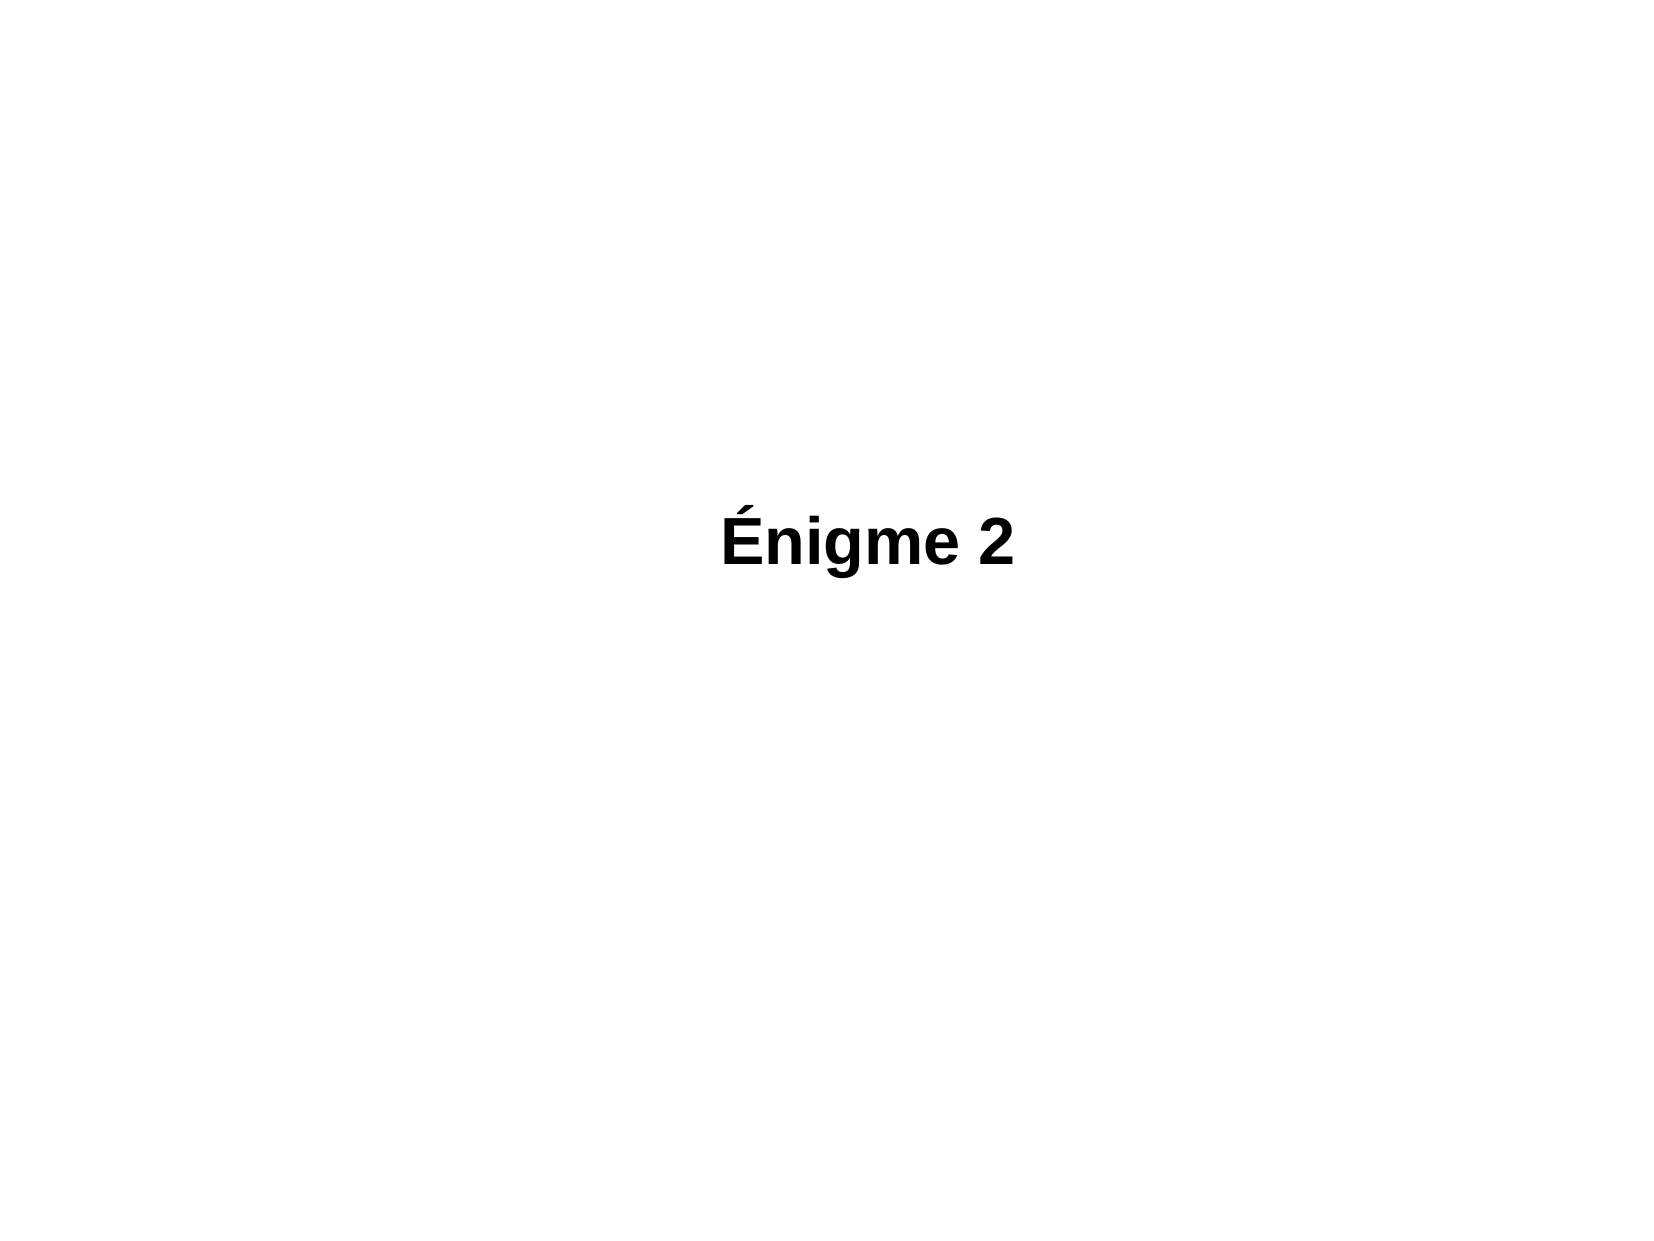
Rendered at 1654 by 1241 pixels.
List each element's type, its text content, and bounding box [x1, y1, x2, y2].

list Énigme 2 [88, 295, 1577, 1114]
